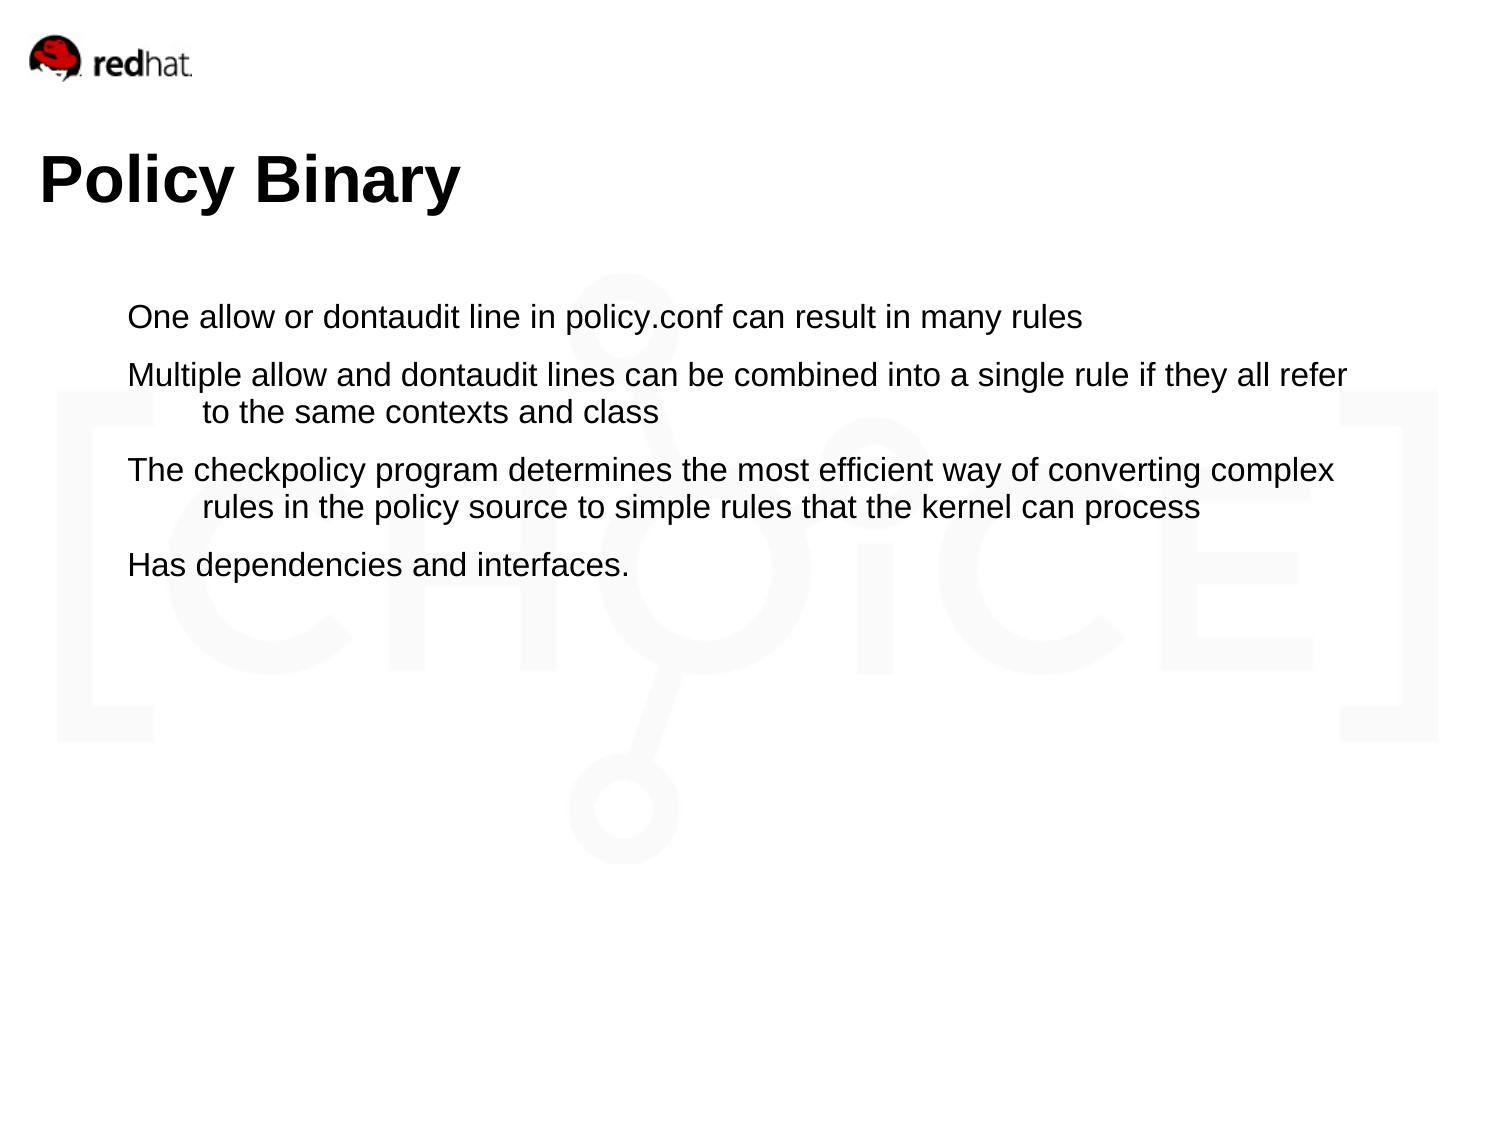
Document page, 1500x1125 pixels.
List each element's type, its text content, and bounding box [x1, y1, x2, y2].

picture [57, 274, 1438, 864]
list One allow or dontaudit line in policy.conf can result in many rules Multiple allow and dontaudit lines can be combined into a single rule if they all refer to the same contexts and class The checkpolicy program determines the most efficient way of converting complex rules in the policy source to simple rules that the kernel can process Has dependencies and interfaces. [112, 291, 1389, 932]
title Policy Binary [25, 96, 1378, 225]
picture [28, 33, 192, 89]
